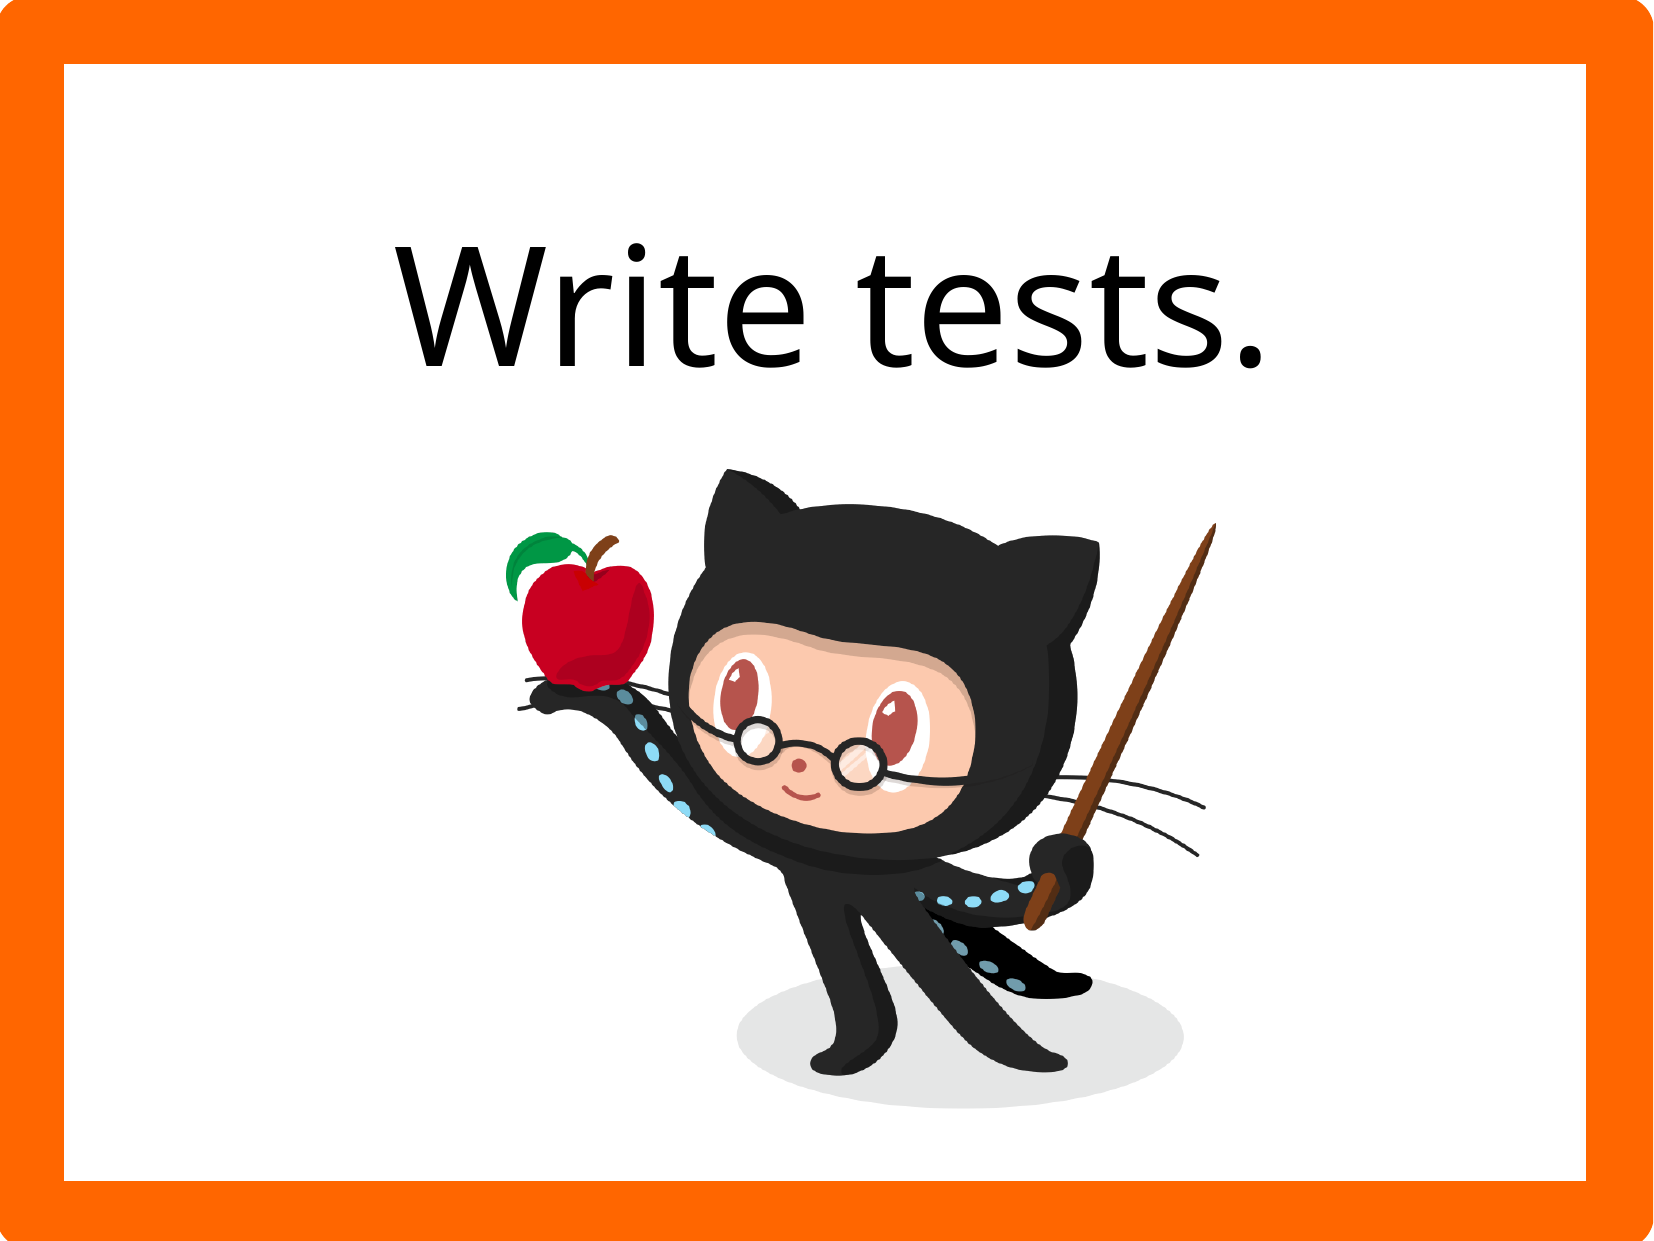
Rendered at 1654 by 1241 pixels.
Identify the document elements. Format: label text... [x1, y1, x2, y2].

title Write tests. [90, 177, 1578, 426]
picture [506, 434, 1216, 1144]
